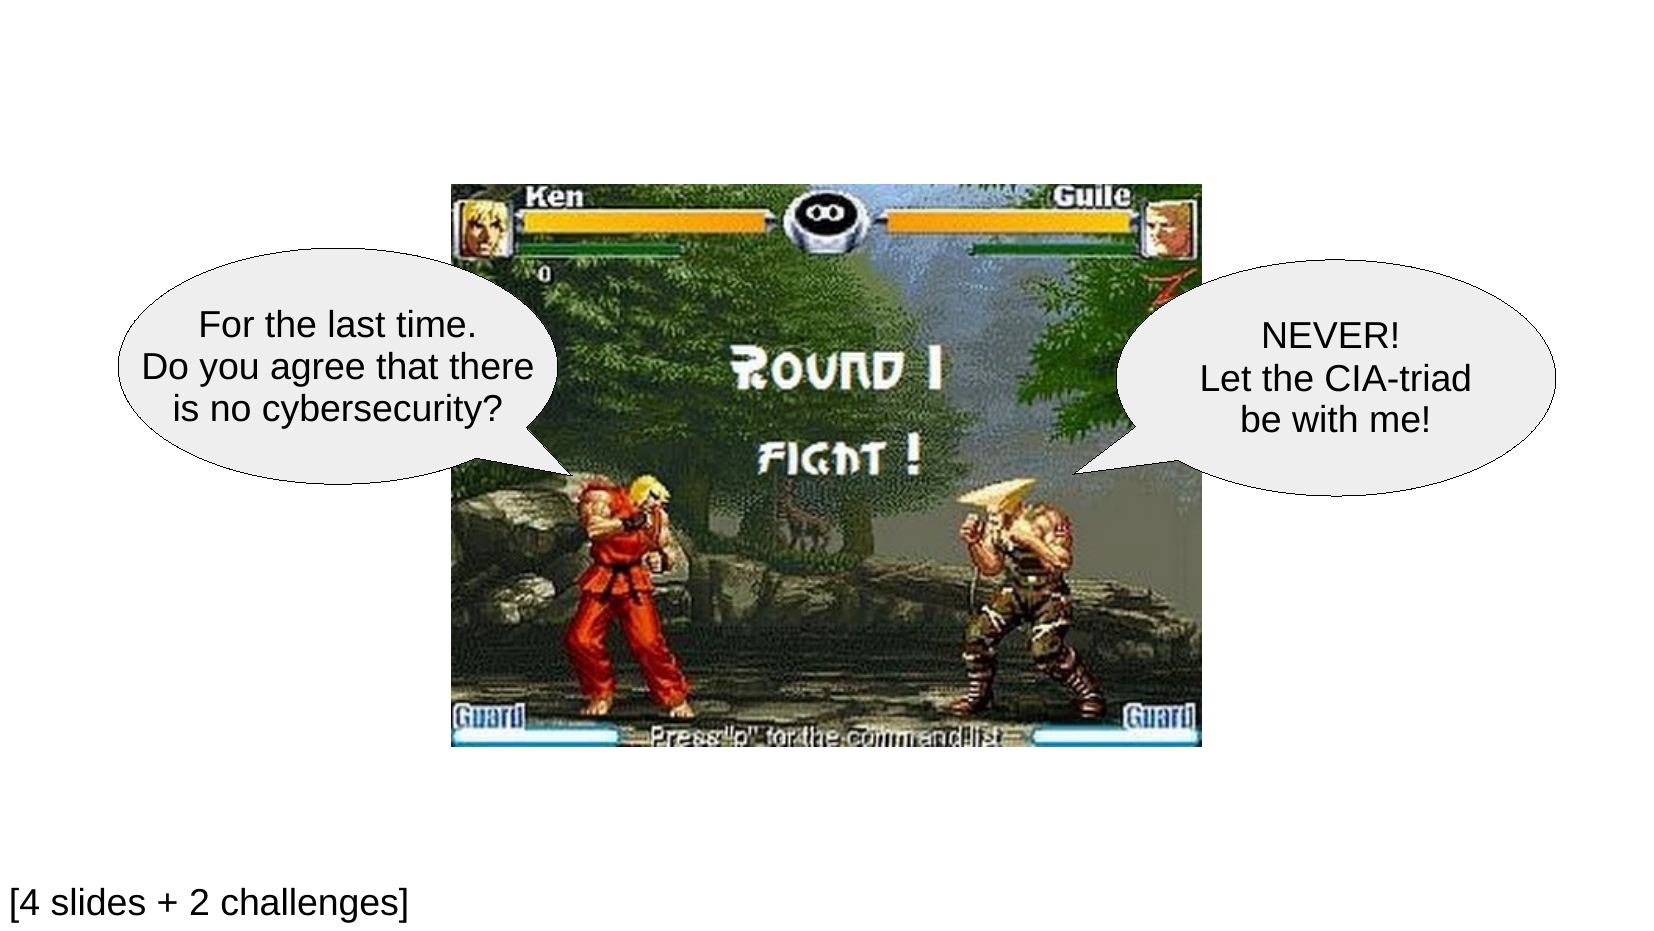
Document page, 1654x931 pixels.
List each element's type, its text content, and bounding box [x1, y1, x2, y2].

text_box NEVER! Let the CIA-triad be with me! [1072, 259, 1556, 497]
picture [451, 184, 1202, 747]
text_box [4 slides + 2 challenges] [0, 874, 425, 931]
text_box For the last time. Do you agree that there is no cybersecurity? [118, 248, 573, 485]
